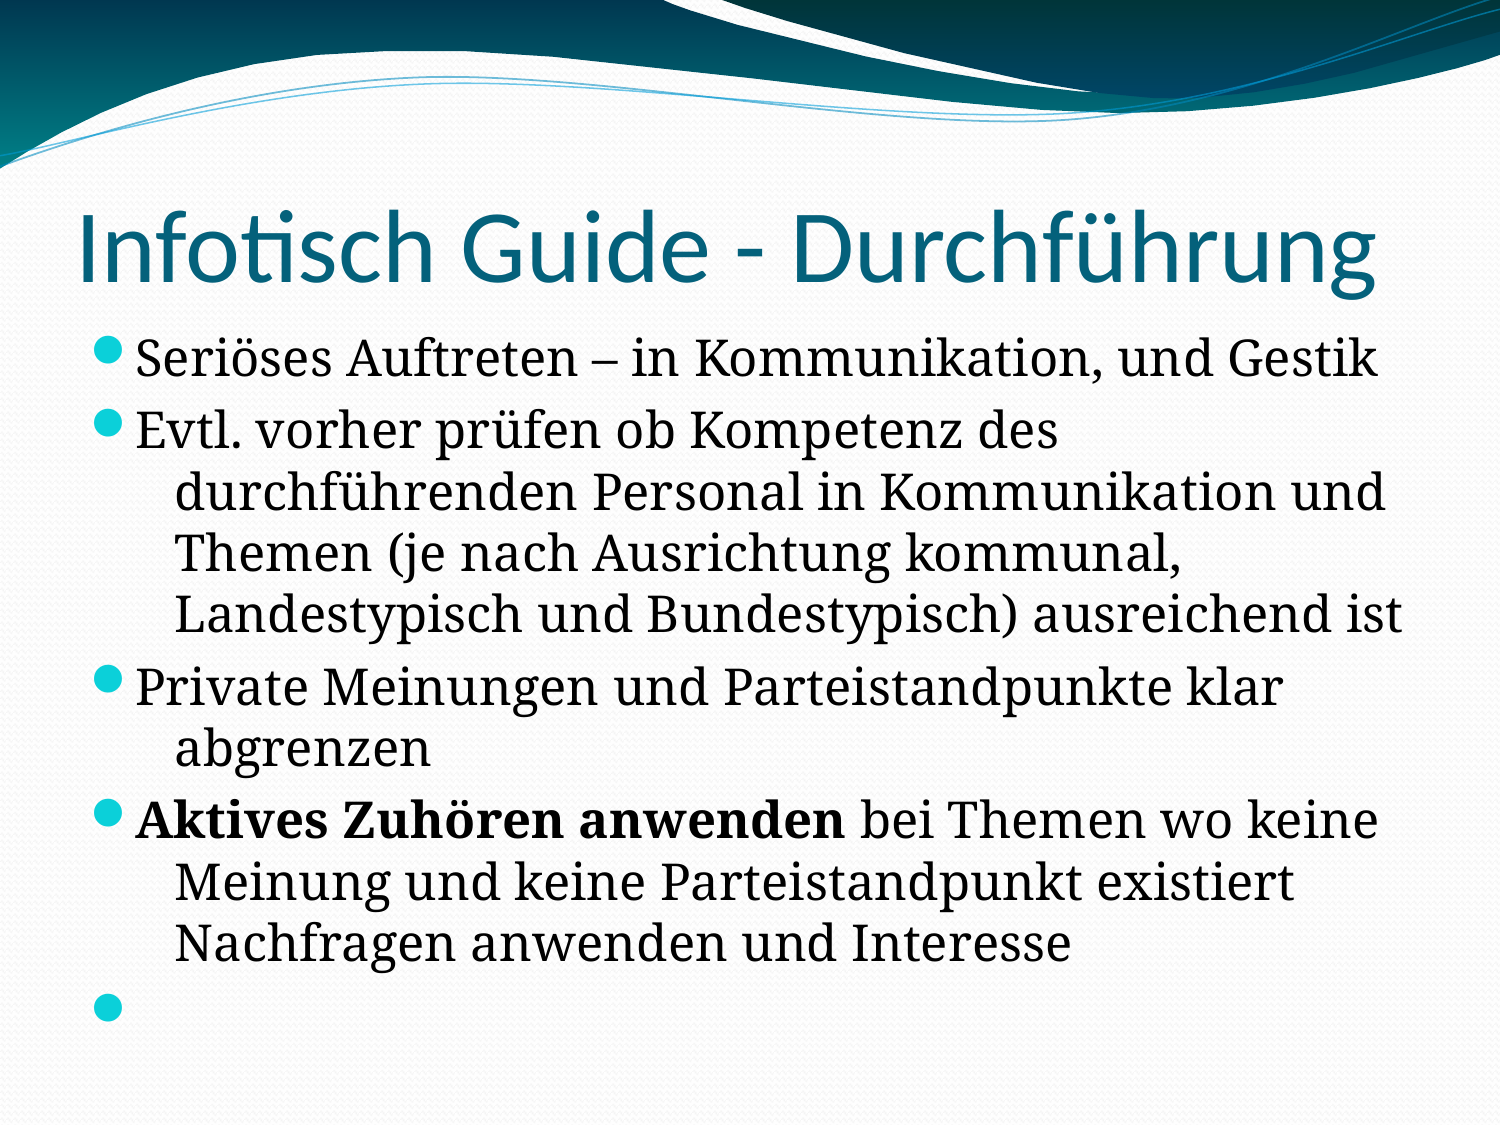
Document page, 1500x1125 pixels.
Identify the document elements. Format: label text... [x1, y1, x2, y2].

title Infotisch Guide - Durchführung [75, 115, 1426, 304]
list Seriöses Auftreten – in Kommunikation, und Gestik Evtl. vorher prüfen ob Kompetenz des durchführenden Personal in Kommunikation und Themen (je nach Ausrichtung kommunal, Landestypisch und Bundestypisch) ausreichend ist Private Meinungen und Parteistandpunkte klar abgrenzen Aktives Zuhören anwenden bei Themen wo keine Meinung und keine Parteistandpunkt existiert Nachfragen anwenden und Interesse [75, 317, 1426, 1038]
